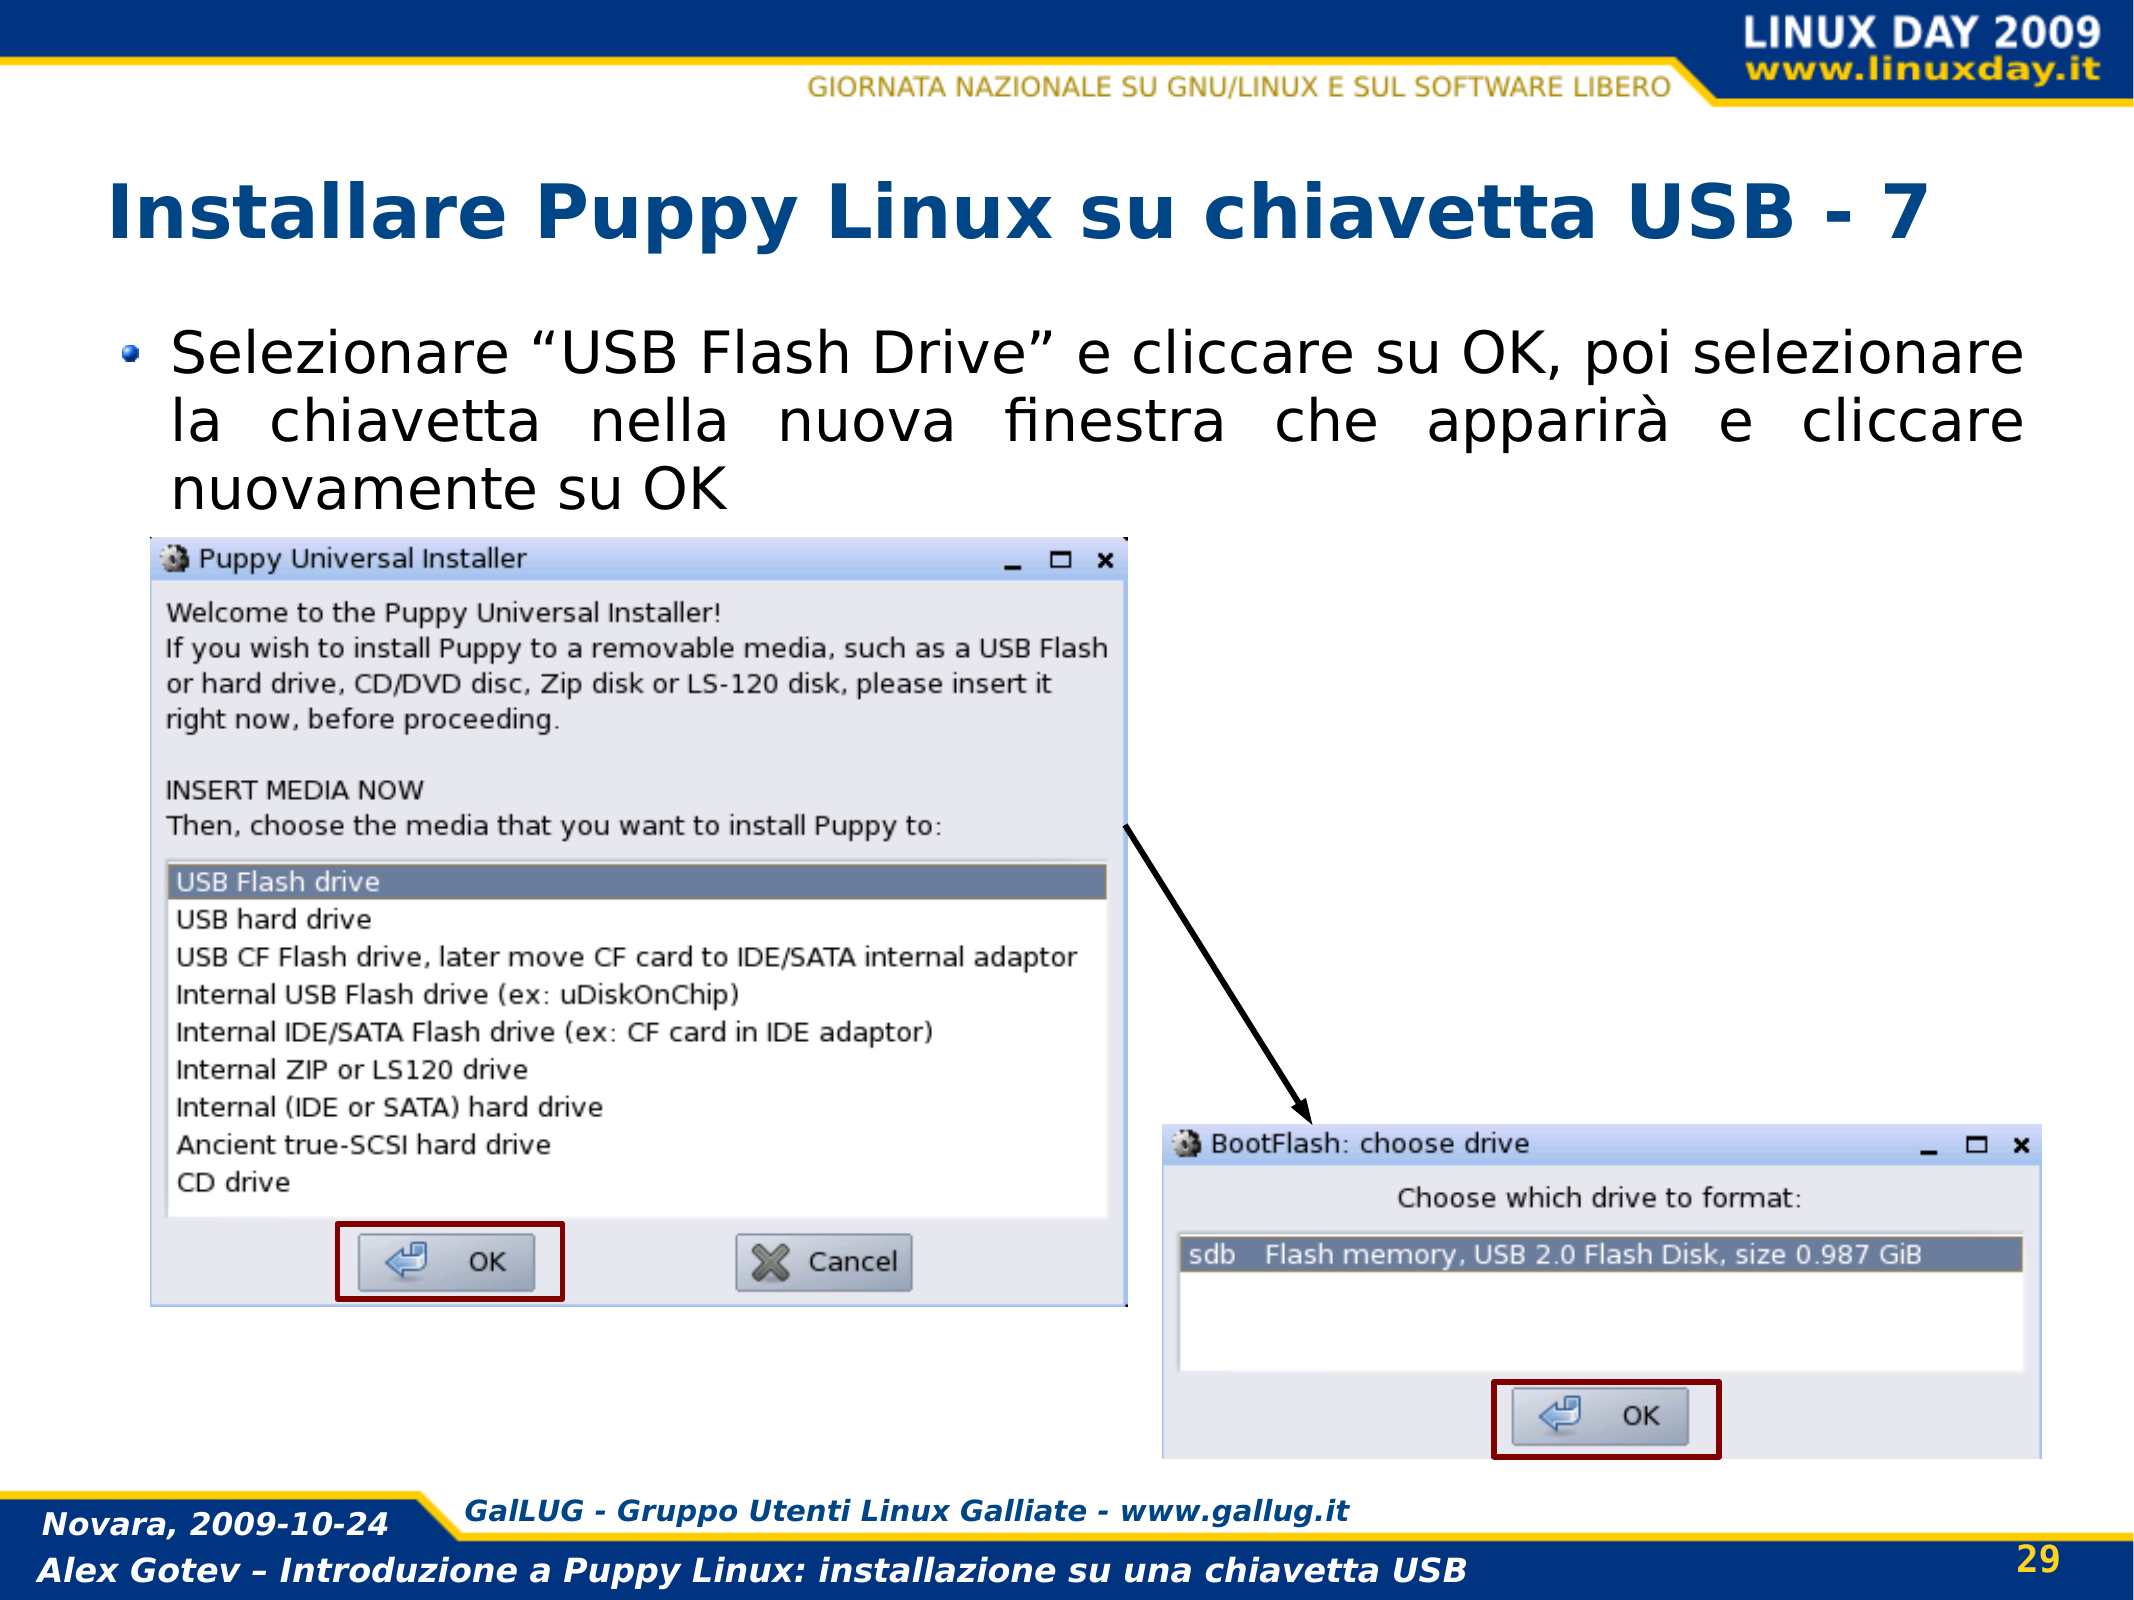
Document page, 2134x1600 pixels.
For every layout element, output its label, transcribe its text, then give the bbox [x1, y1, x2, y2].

title Installare Puppy Linux su chiavetta USB - 7 [106, 159, 2080, 267]
picture [0, 0, 2134, 1600]
list Selezionare “USB Flash Drive” e cliccare su OK, poi selezionare la chiavetta nella nuova finestra che apparirà e cliccare nuovamente su OK [106, 319, 2027, 1441]
